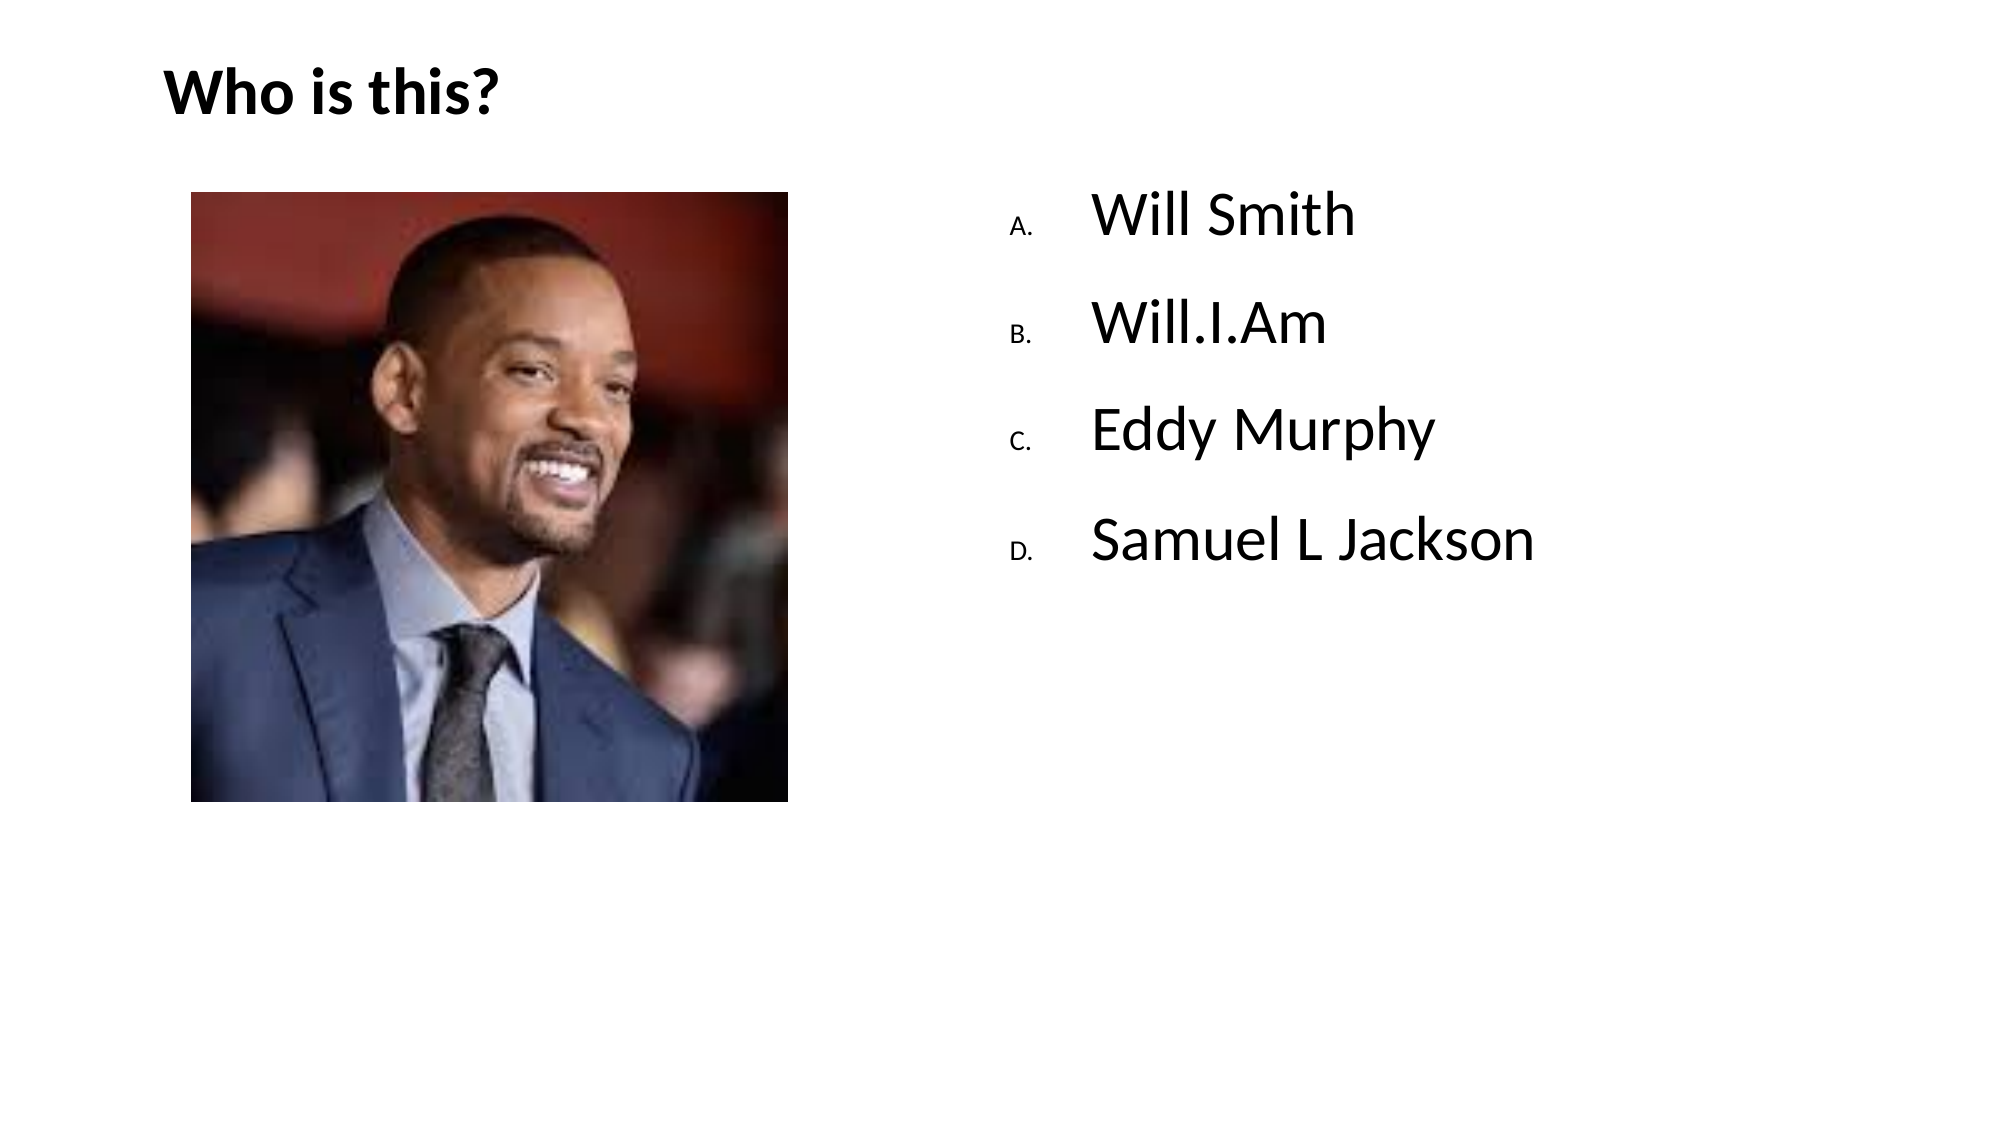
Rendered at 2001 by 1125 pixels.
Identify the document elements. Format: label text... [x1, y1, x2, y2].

list Will Smith [953, 160, 1932, 268]
list Samuel L Jackson [953, 485, 1932, 614]
picture [191, 192, 788, 802]
list Will.I.Am [953, 268, 1932, 375]
list Eddy Murphy [953, 375, 1932, 485]
text_box Who is this? [149, 41, 518, 136]
